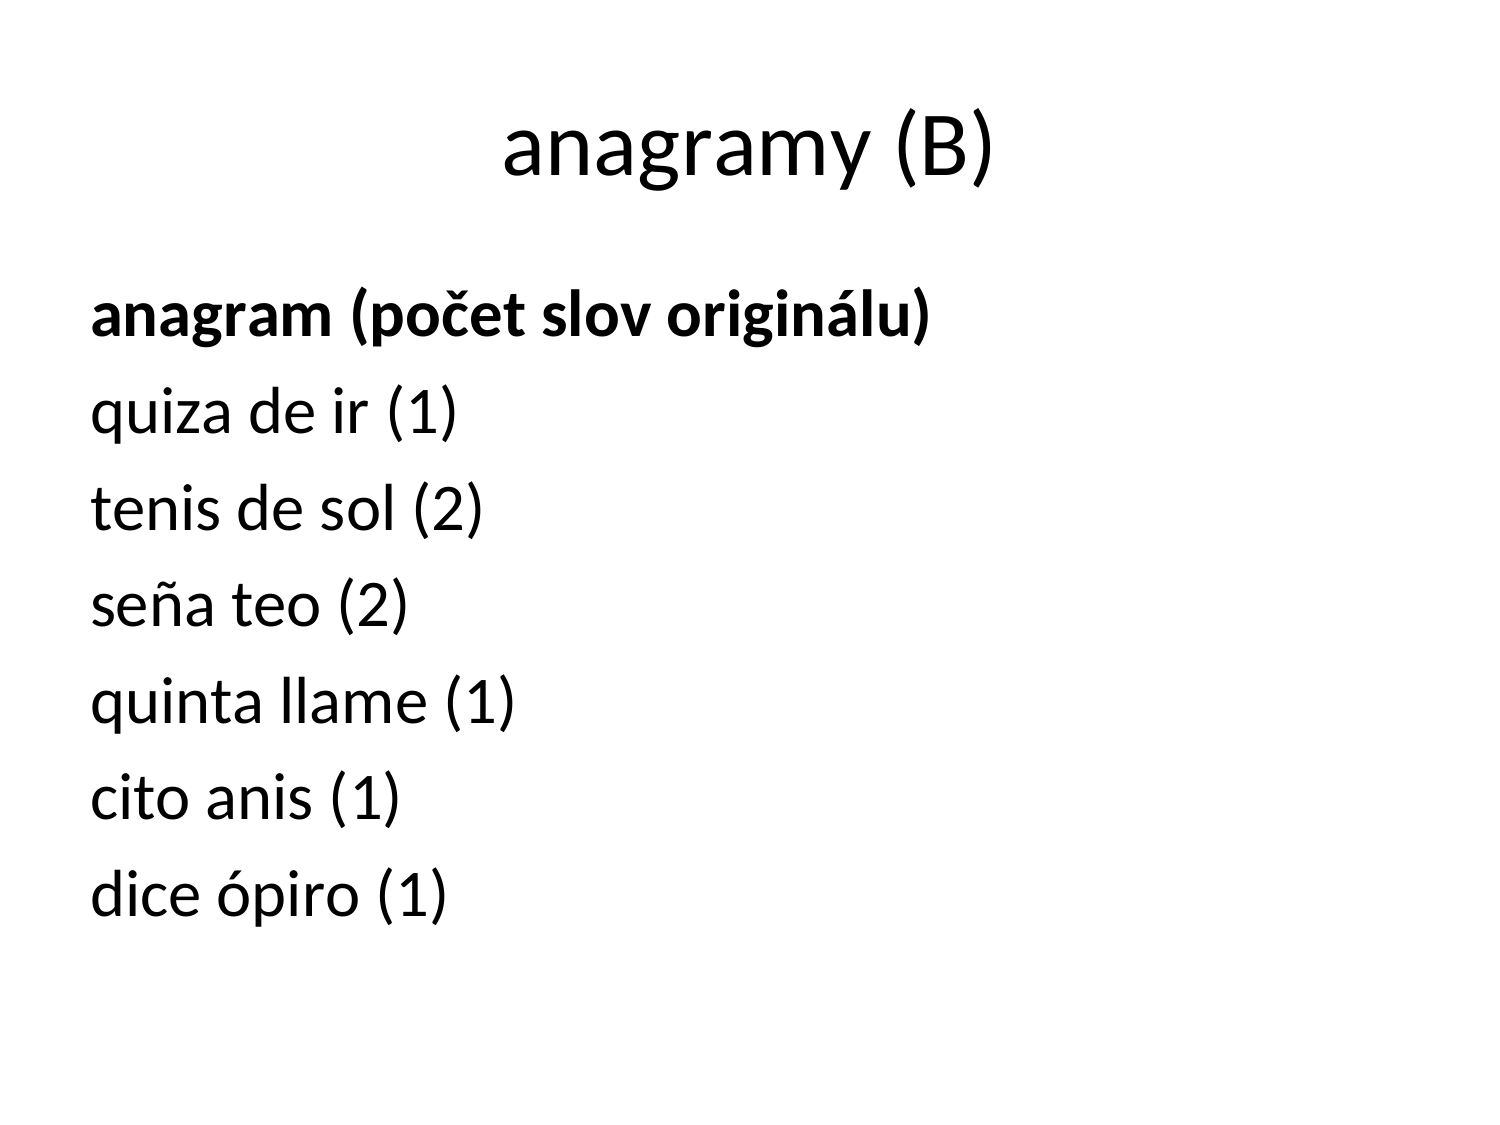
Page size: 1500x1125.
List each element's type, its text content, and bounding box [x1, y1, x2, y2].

title anagramy (B) [75, 45, 1426, 233]
list anagram (počet slov originálu) quiza de ir (1) tenis de sol (2) seña teo (2) quinta llame (1) cito anis (1) dice ópiro (1) [75, 262, 1426, 1006]
